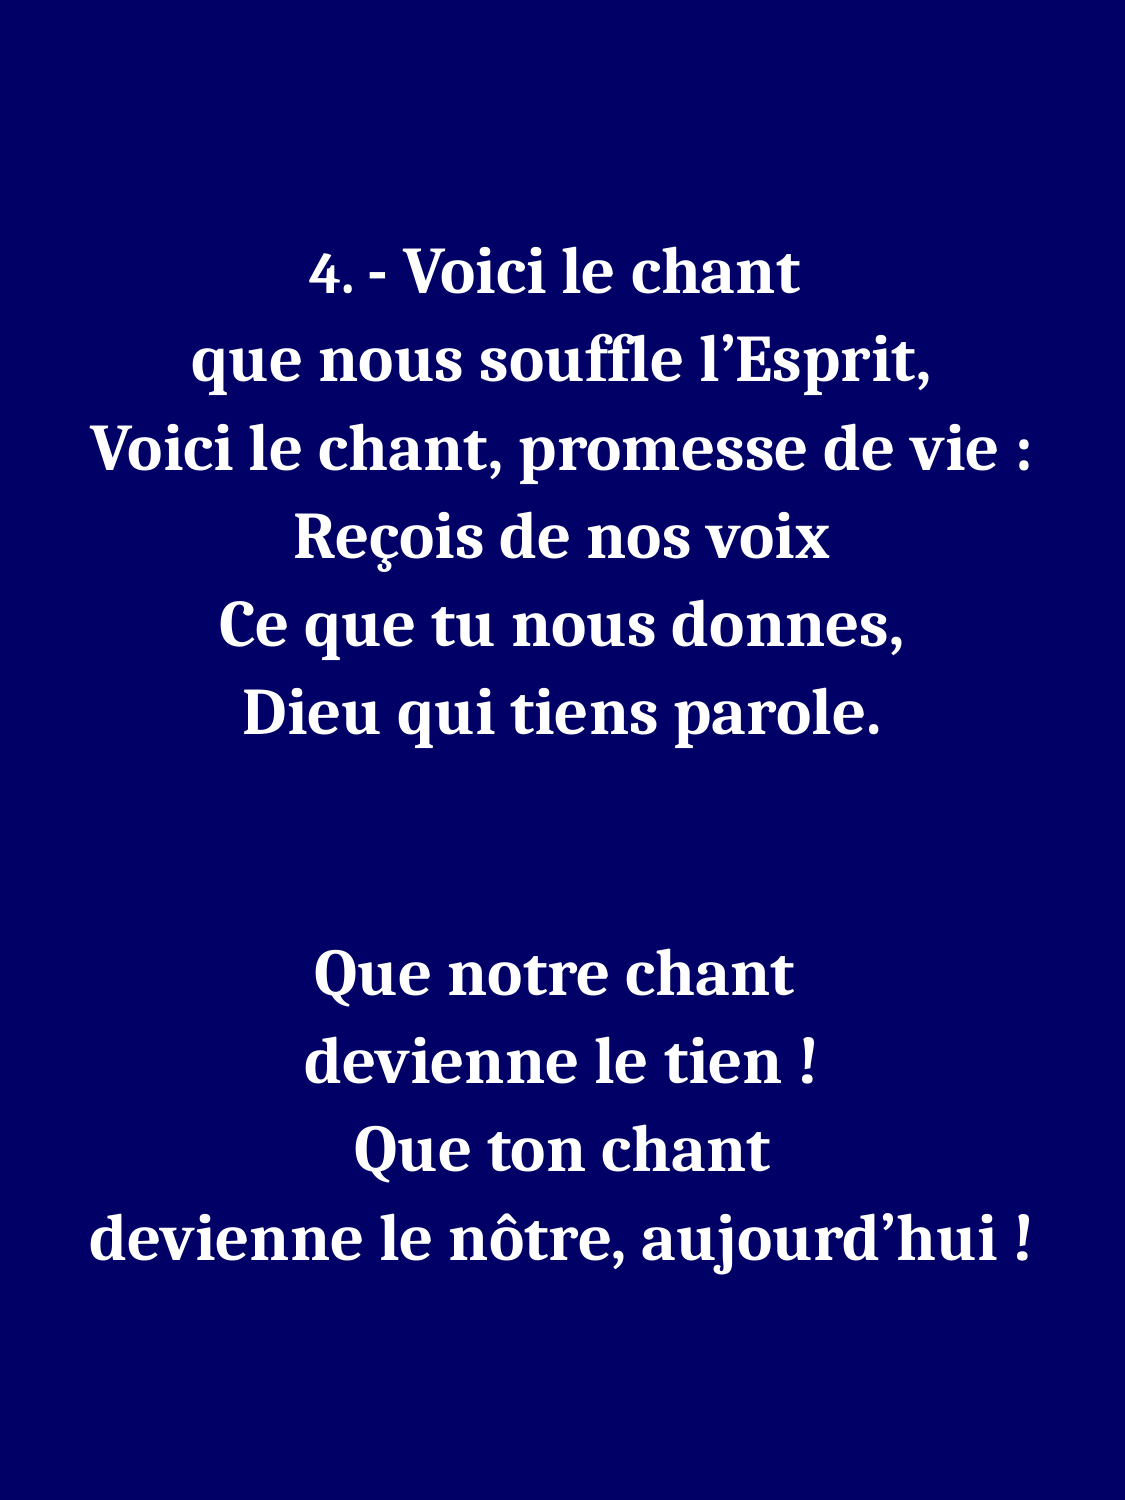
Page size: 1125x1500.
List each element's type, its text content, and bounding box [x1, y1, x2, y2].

text_box 4. - Voici le chant que nous souffle l’Esprit, Voici le chant, promesse de vie : Reçois de nos voix Ce que tu nous donnes, Dieu qui tiens parole. Que notre chant devienne le tien ! Que ton chant devienne le nôtre, aujourd’hui ! [0, 225, 1125, 1500]
